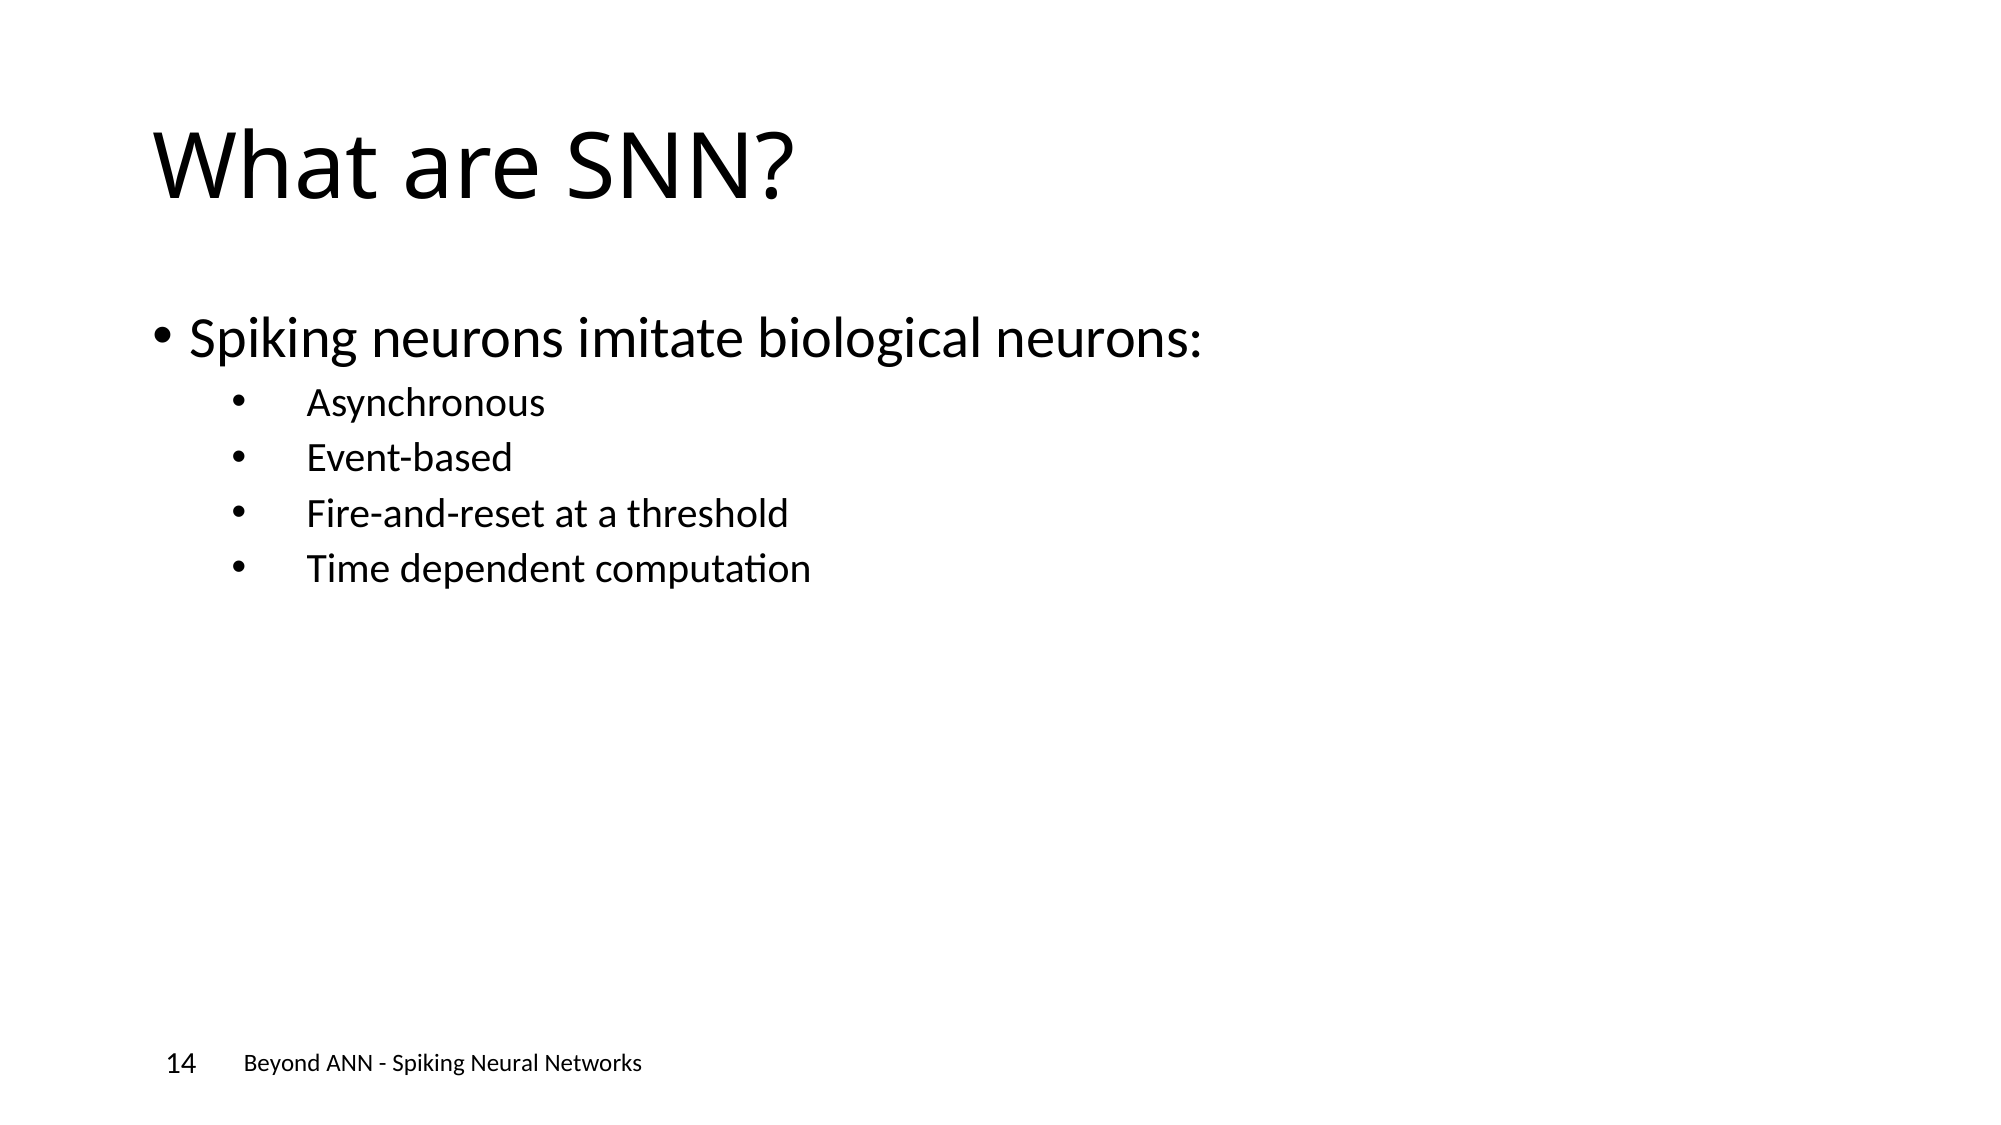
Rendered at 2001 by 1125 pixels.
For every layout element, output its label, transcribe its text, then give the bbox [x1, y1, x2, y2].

list Spiking neurons imitate biological neurons: Asynchronous Event-based Fire-and-reset at a threshold Time dependent computation [137, 299, 1863, 1014]
text_box Beyond ANN - Spiking Neural Networks [243, 998, 1785, 1125]
text_box [0, 999, 244, 1125]
title What are SNN? [137, 59, 1863, 278]
